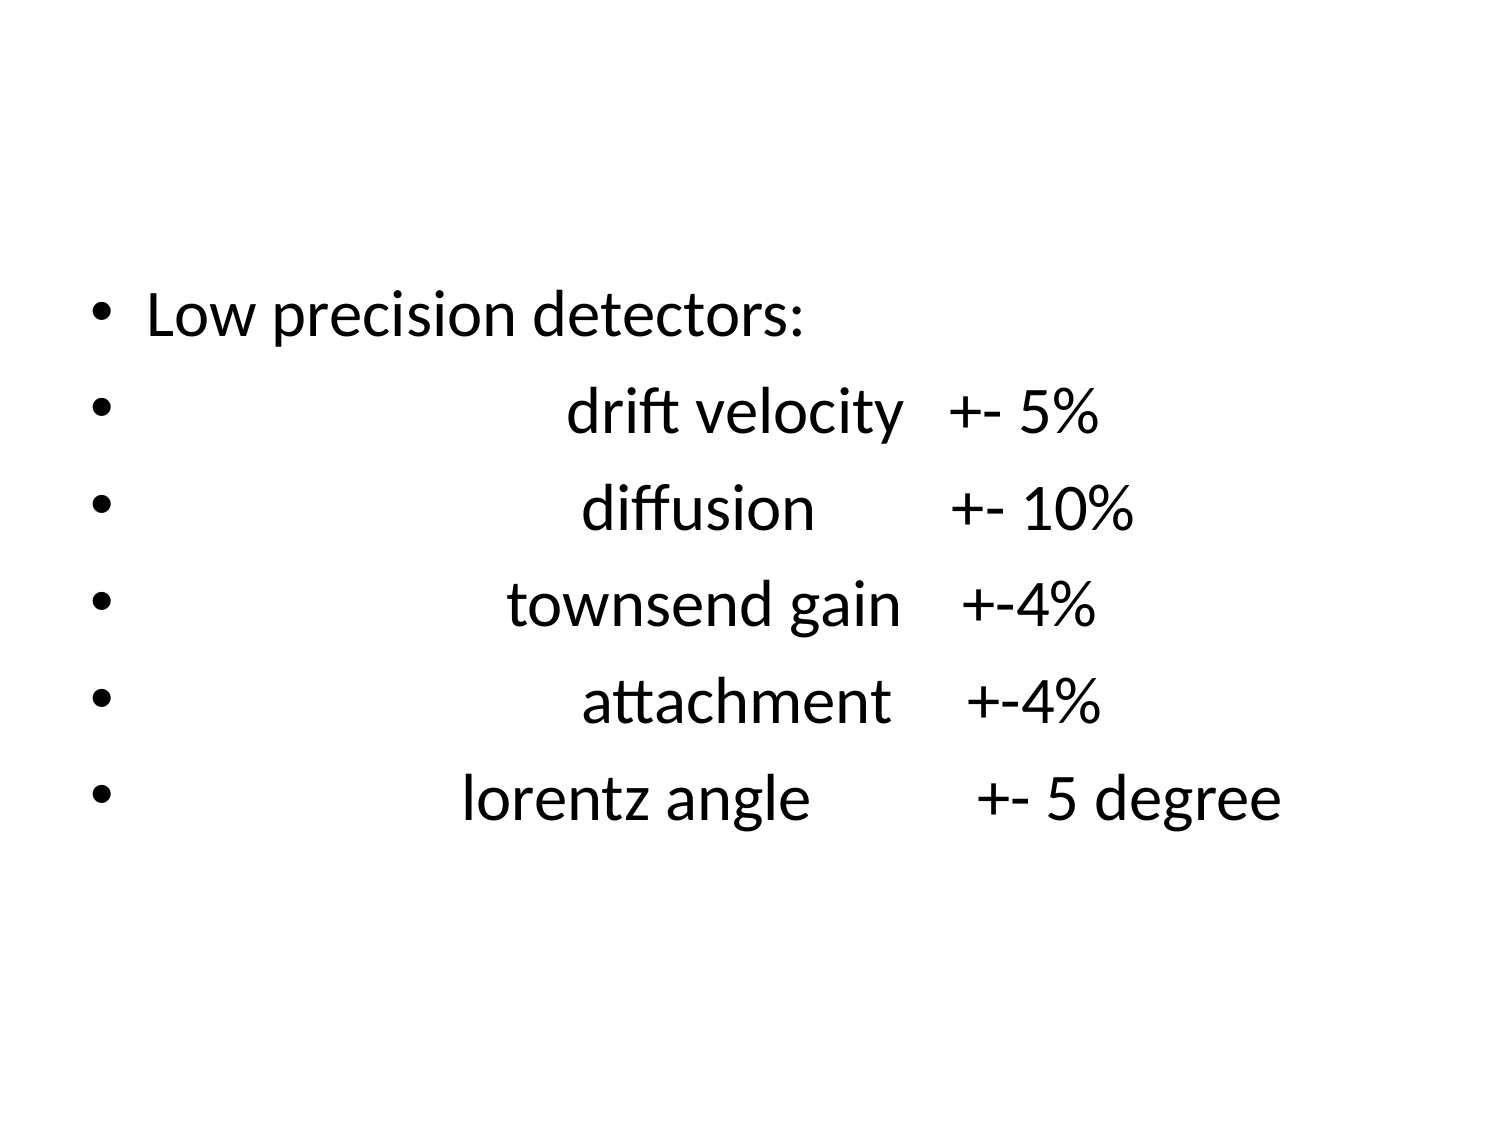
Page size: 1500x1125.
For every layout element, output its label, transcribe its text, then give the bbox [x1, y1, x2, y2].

list Low precision detectors: drift velocity +- 5% diffusion +- 10% townsend gain +-4% attachment +-4% lorentz angle +- 5 degree [75, 262, 1426, 1005]
